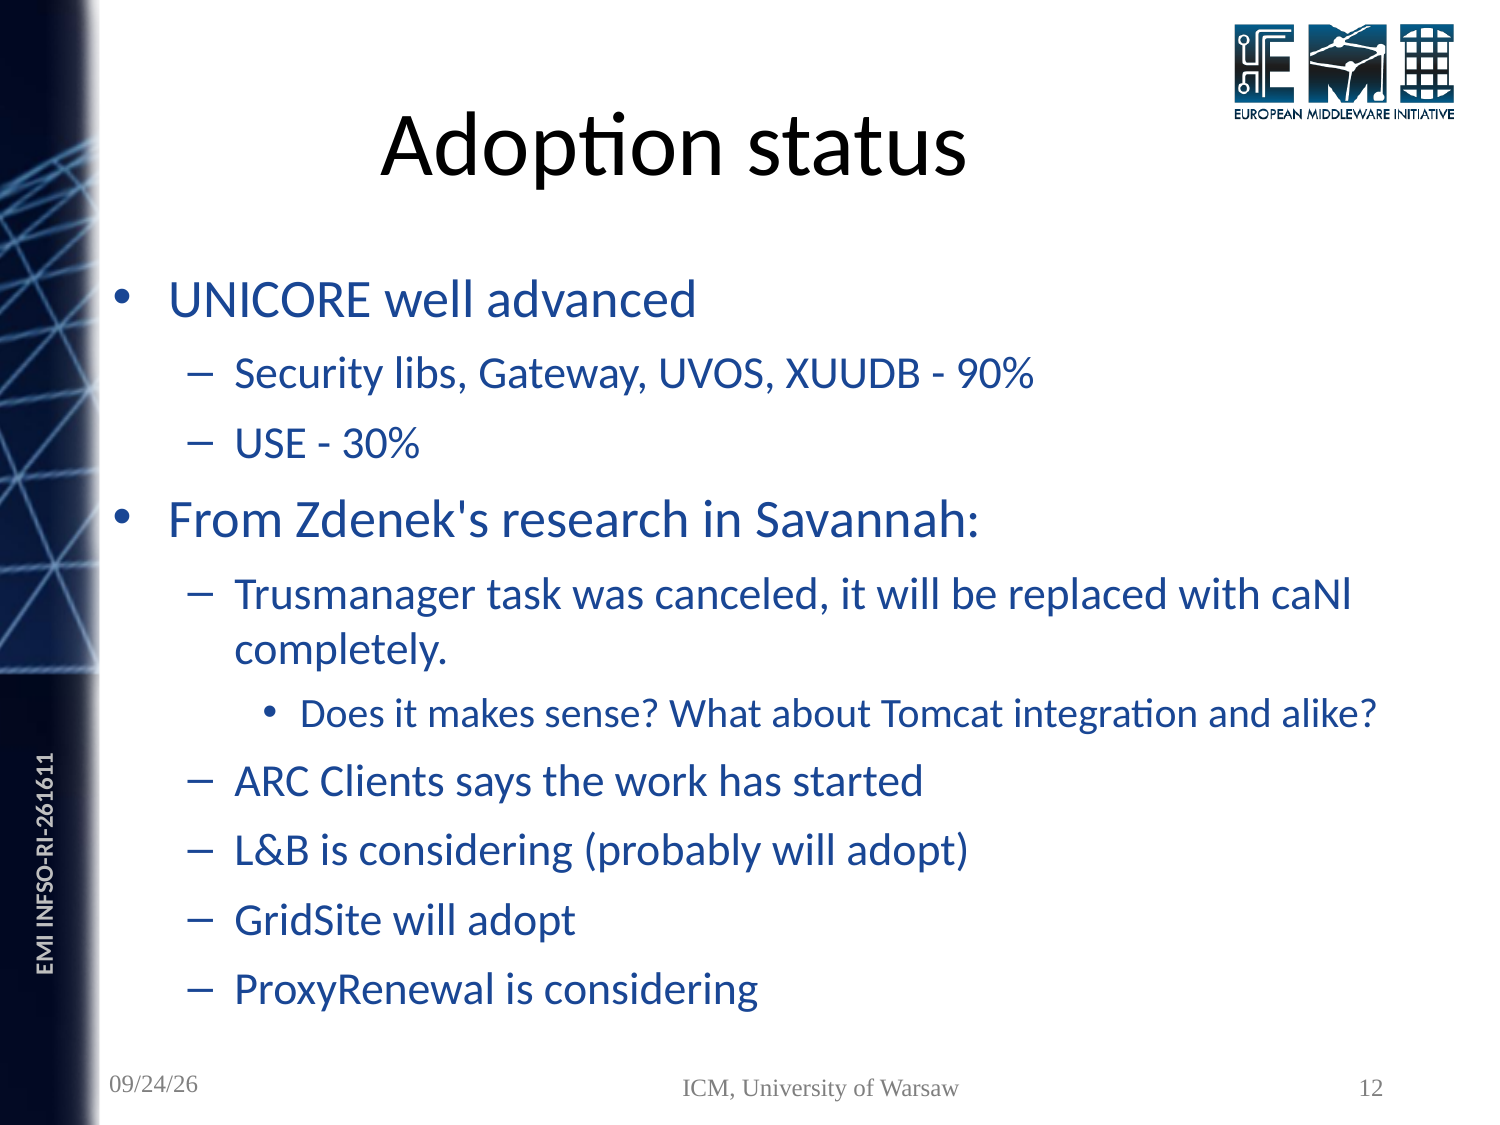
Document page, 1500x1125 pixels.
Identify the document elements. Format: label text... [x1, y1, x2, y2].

picture [0, 0, 111, 1125]
title Adoption status [112, 44, 1238, 233]
list UNICORE well advanced Security libs, Gateway, UVOS, XUUDB - 90% USE - 30% From Zdenek's research in Savannah: Trusmanager task was canceled, it will be replaced with caNl completely. Does it makes sense? What about Tomcat integration and alike? ARC Clients says the work has started L&B is considering (probably will adopt) GridSite will adopt ProxyRenewal is considering [112, 263, 1425, 1064]
picture [1185, 8, 1500, 140]
